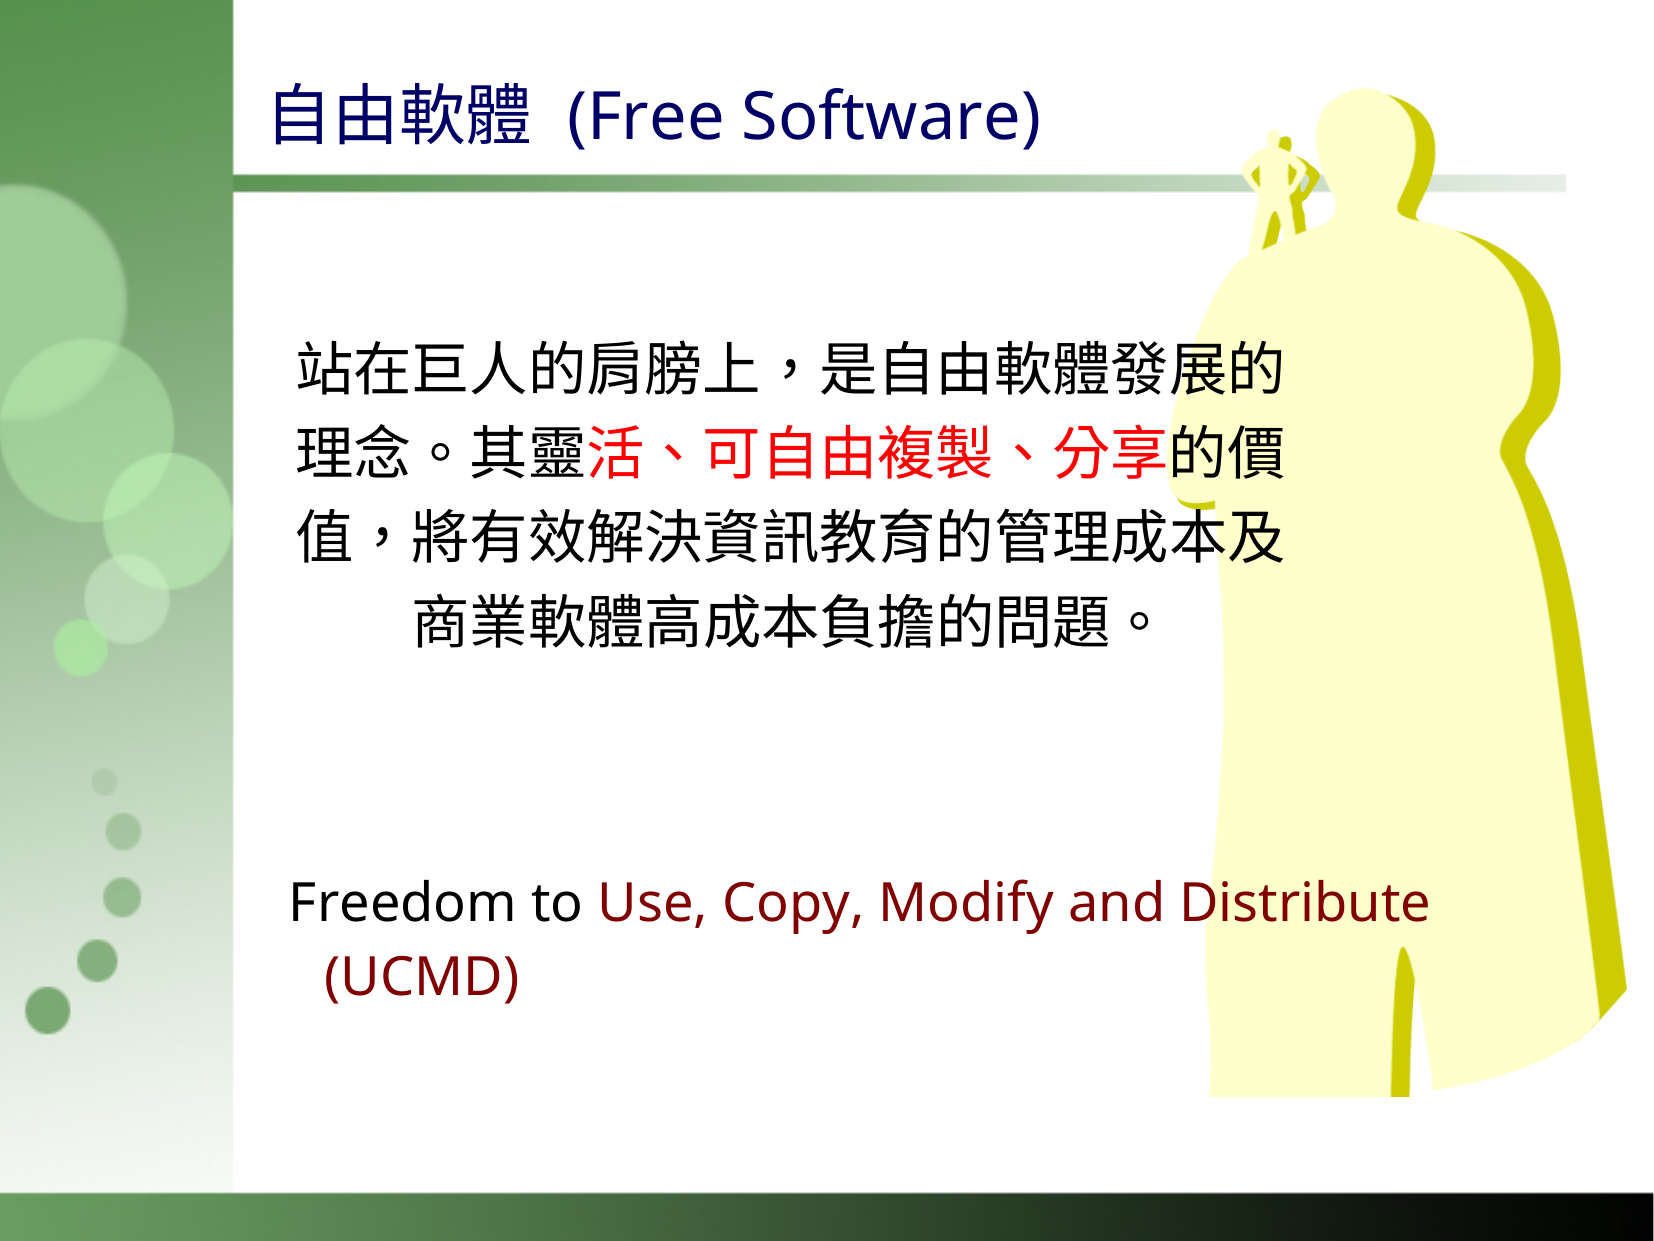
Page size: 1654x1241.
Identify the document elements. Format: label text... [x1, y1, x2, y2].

title 站在巨人的肩膀上，是自由軟體發展的理念。其靈活、可自由複製、分享的價值，將有效解決資訊教育的管理成本及商業軟體高成本負擔的問題。 [295, 240, 1319, 827]
picture [0, 0, 1654, 1241]
text_box 自由軟體 (Free Software) [265, 65, 1155, 158]
text_box Freedom to Use, Copy, Modify and Distribute (UCMD) [238, 856, 1506, 992]
